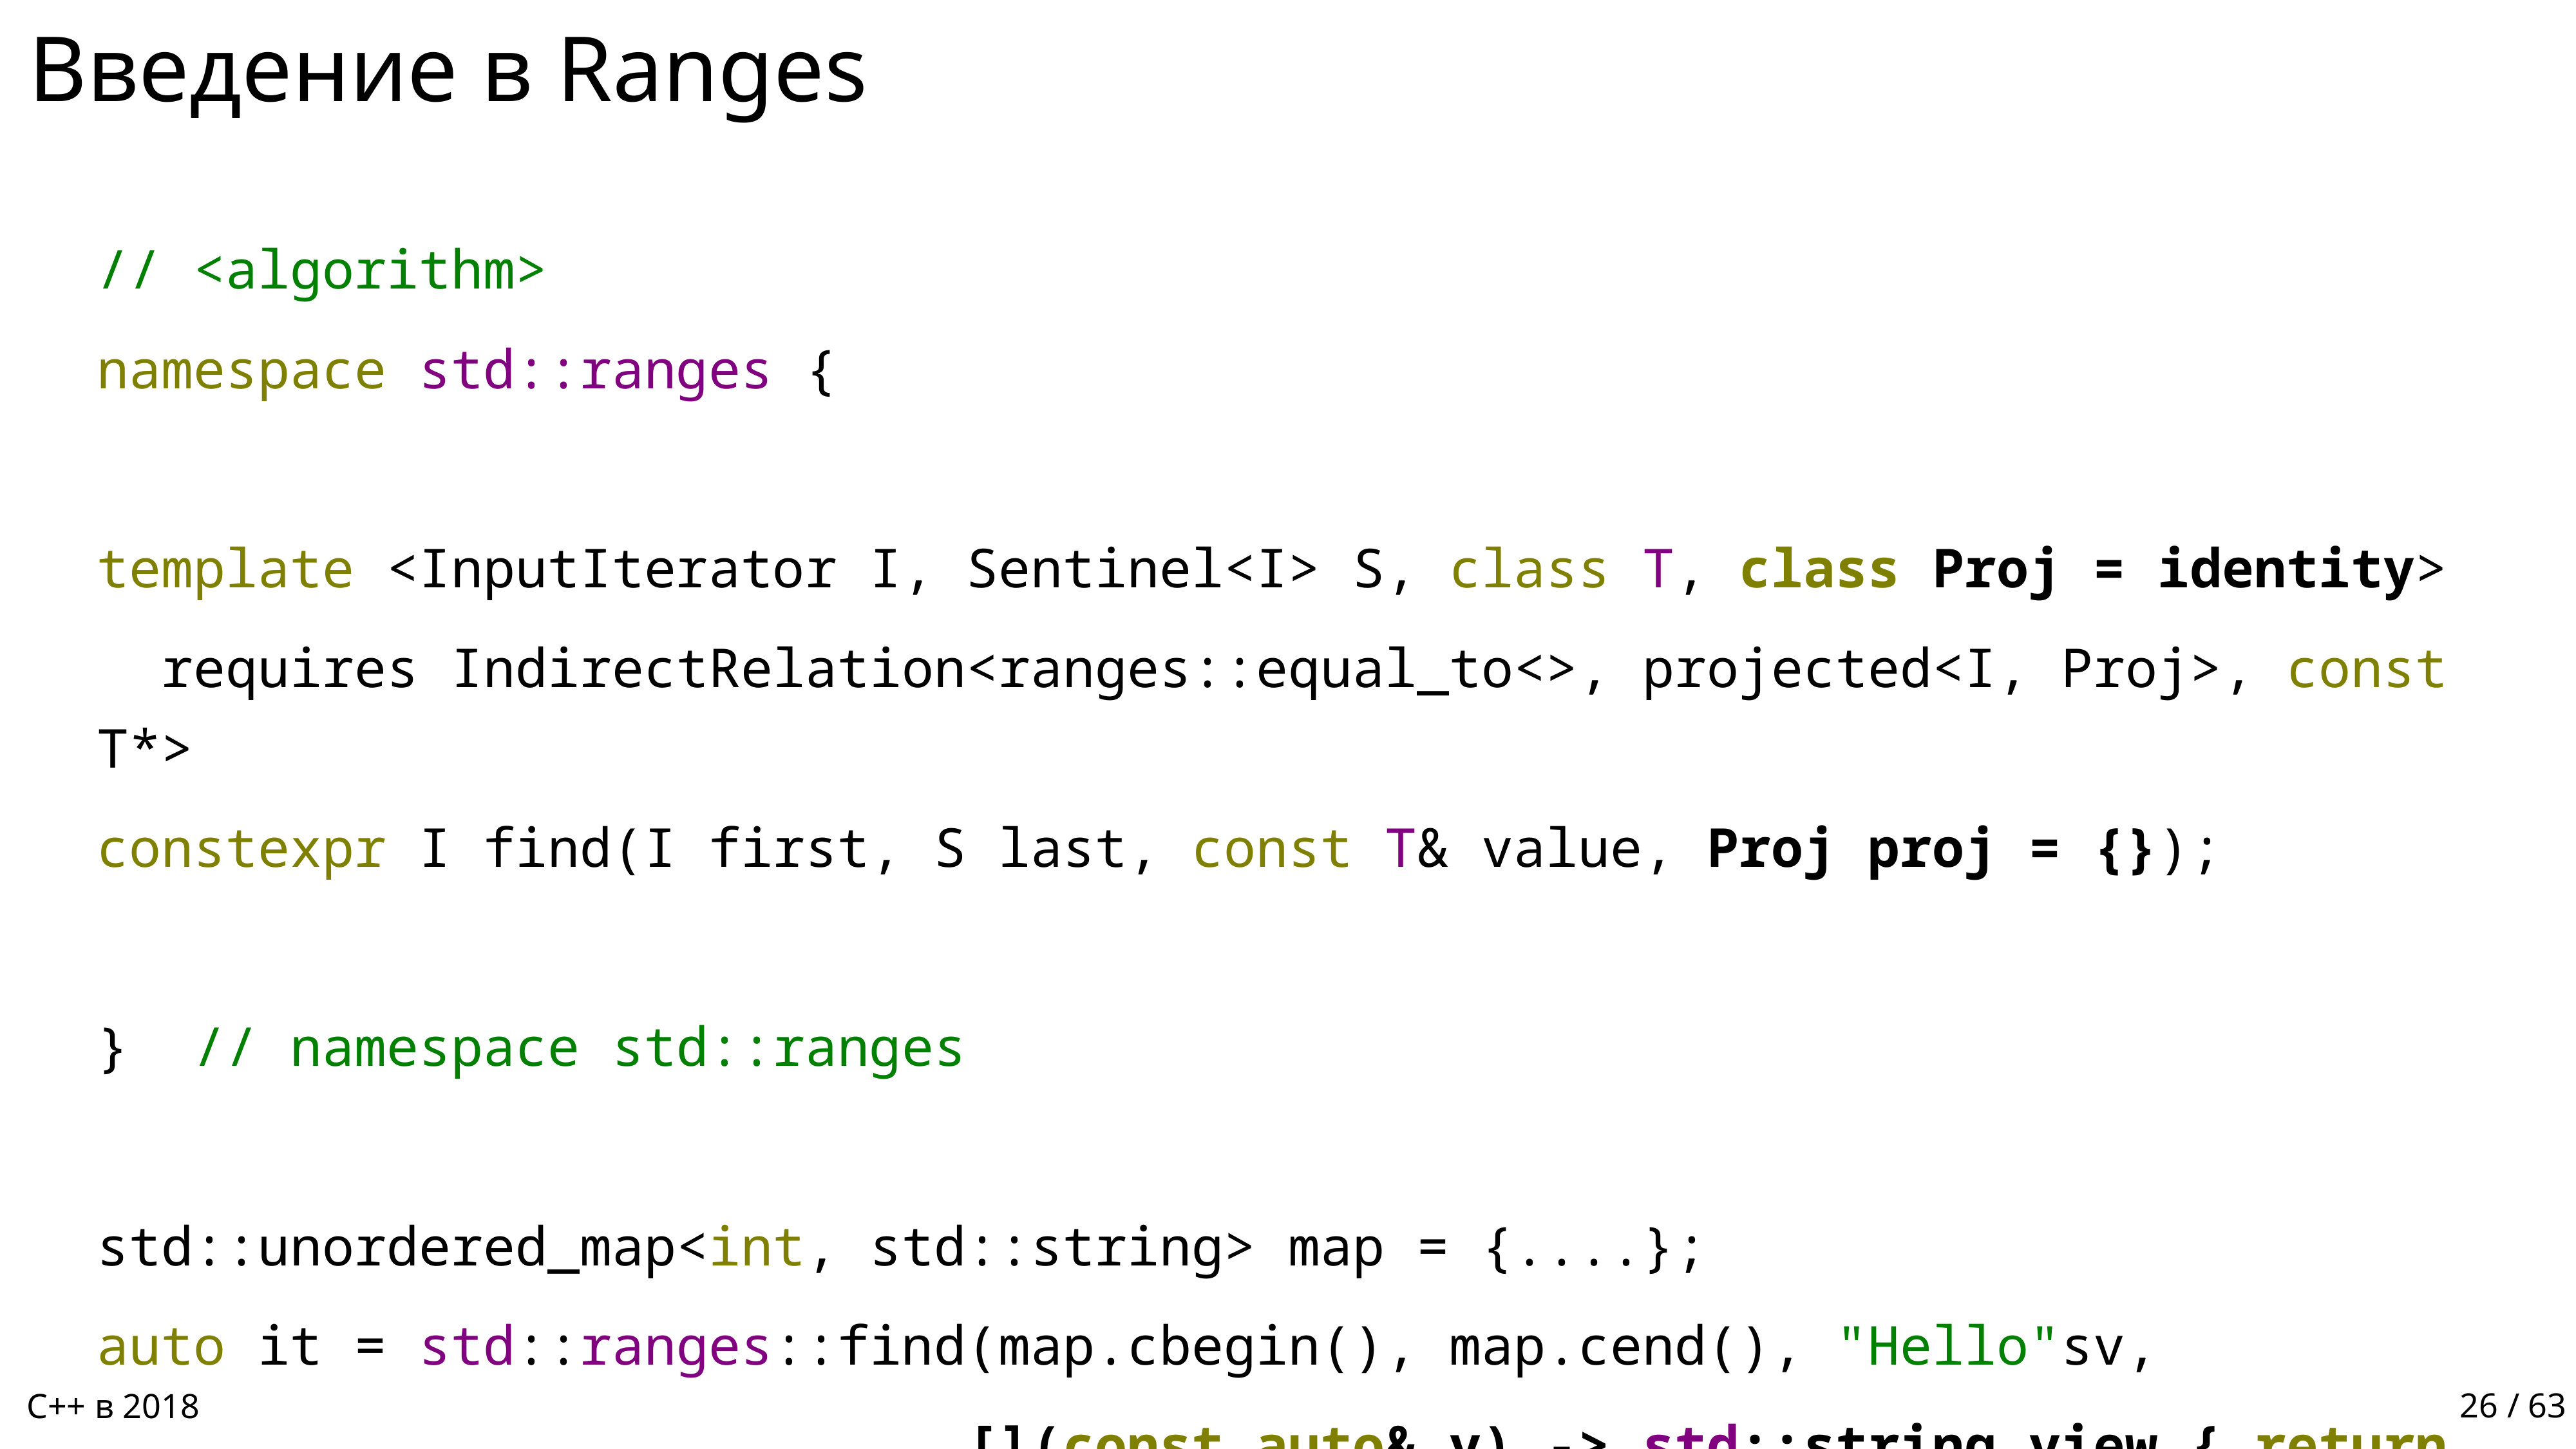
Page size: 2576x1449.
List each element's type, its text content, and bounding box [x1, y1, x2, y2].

list <number> / 63 [1479, 1376, 2576, 1431]
list C++ в 2018 [17, 1376, 1114, 1431]
title Введение в Ranges [19, 19, 2551, 155]
list // <algorithm> namespace std::ranges { template <InputIterator I, Sentinel<I> S, class T, class Proj = identity> requires IndirectRelation<ranges::equal_to<>, projected<I, Proj>, const T*> constexpr I find(I first, S last, const T& value, Proj proj = {}); } // namespace std::ranges std::unordered_map<int, std::string> map = {....}; auto it = std::ranges::find(map.cbegin(), map.cend(), "Hello"sv, [](const auto& v) -> std::string_view { return v.second; }); [87, 214, 2551, 1382]
